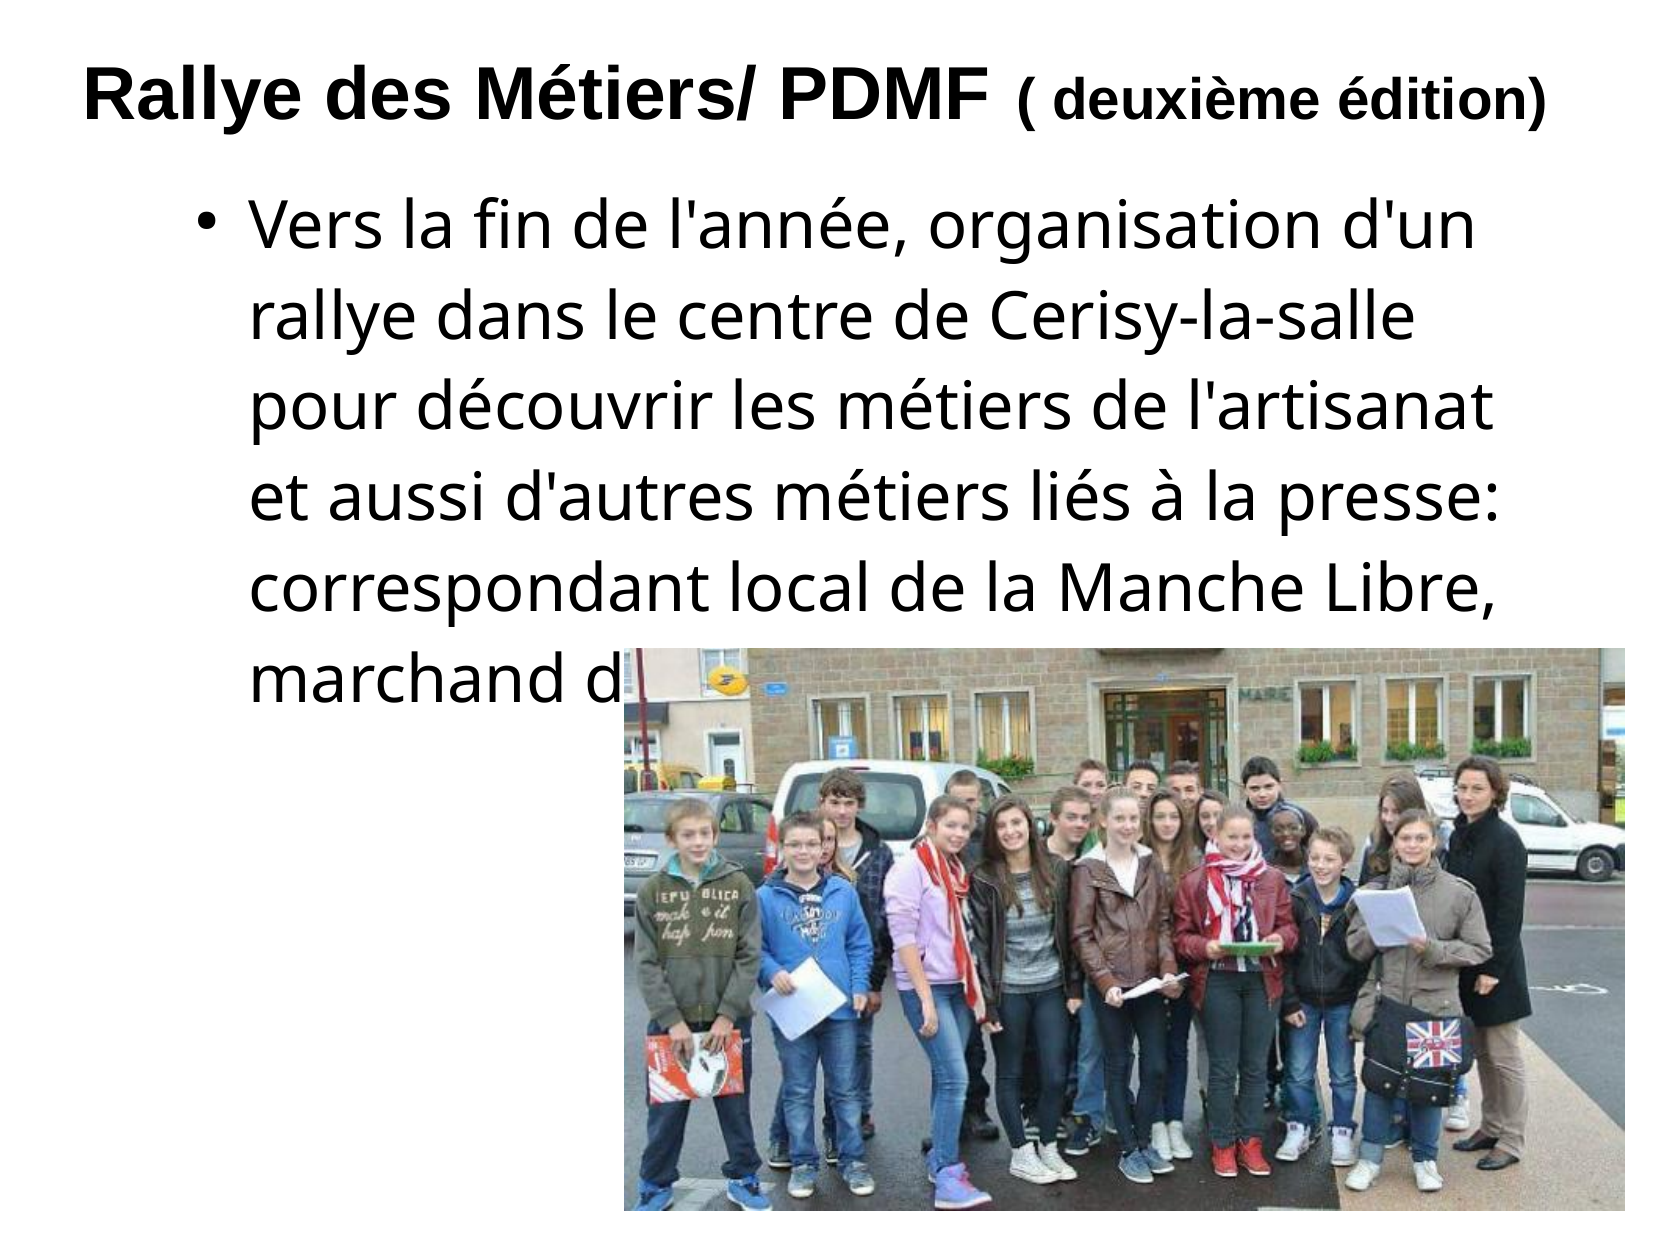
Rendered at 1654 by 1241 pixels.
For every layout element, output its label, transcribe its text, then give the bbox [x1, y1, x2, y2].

title Rallye des Métiers/ PDMF ( deuxième édition) [82, 35, 1625, 271]
list Vers la fin de l'année, organisation d'un rallye dans le centre de Cerisy-la-salle pour découvrir les métiers de l'artisanat et aussi d'autres métiers liés à la presse: correspondant local de la Manche Libre, marchand de journaux, .... [177, 177, 1565, 626]
picture [624, 648, 1625, 1211]
